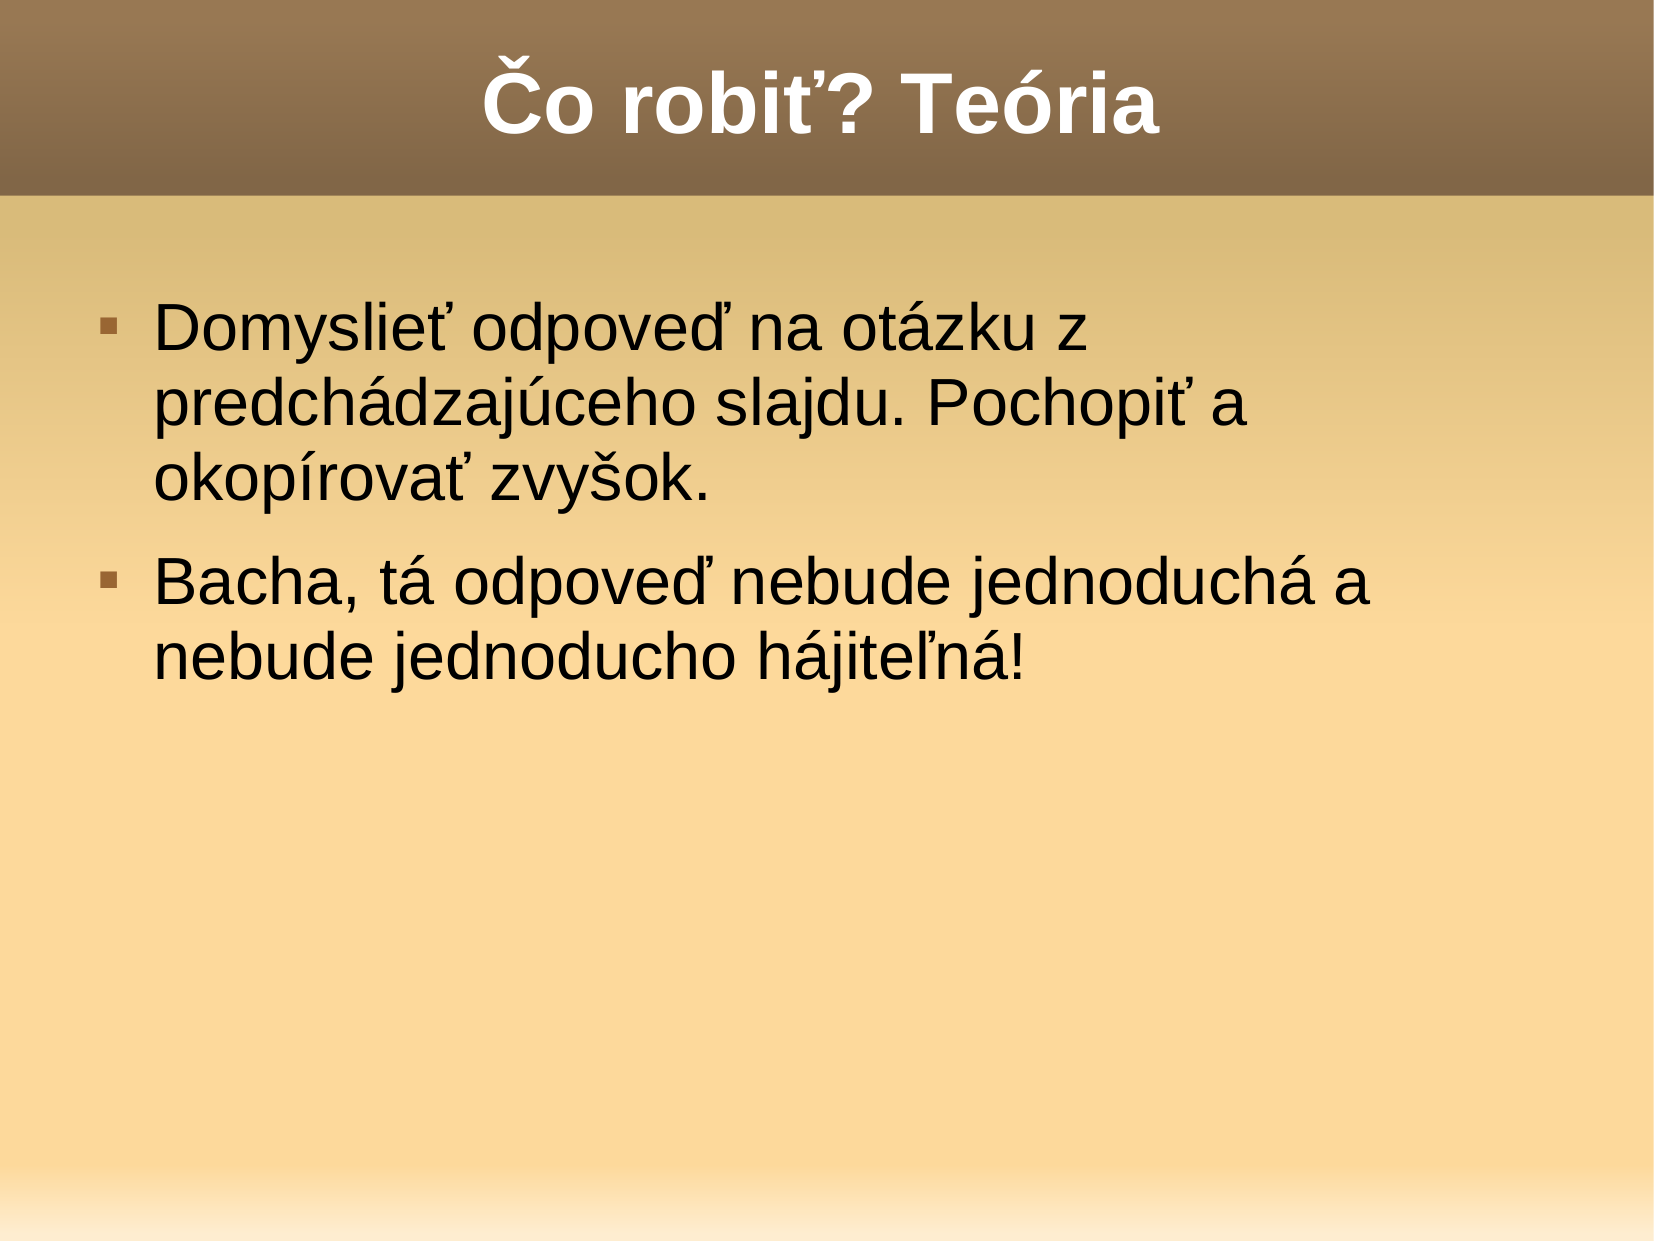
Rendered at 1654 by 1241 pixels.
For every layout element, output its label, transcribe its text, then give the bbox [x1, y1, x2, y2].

list Domyslieť odpoveď na otázku z predchádzajúceho slajdu. Pochopiť a okopírovať zvyšok. Bacha, tá odpoveď nebude jednoduchá a nebude jednoducho hájiteľná! [82, 290, 1571, 1109]
title Čo robiť? Teória [76, 0, 1565, 208]
picture [0, 0, 1654, 1241]
